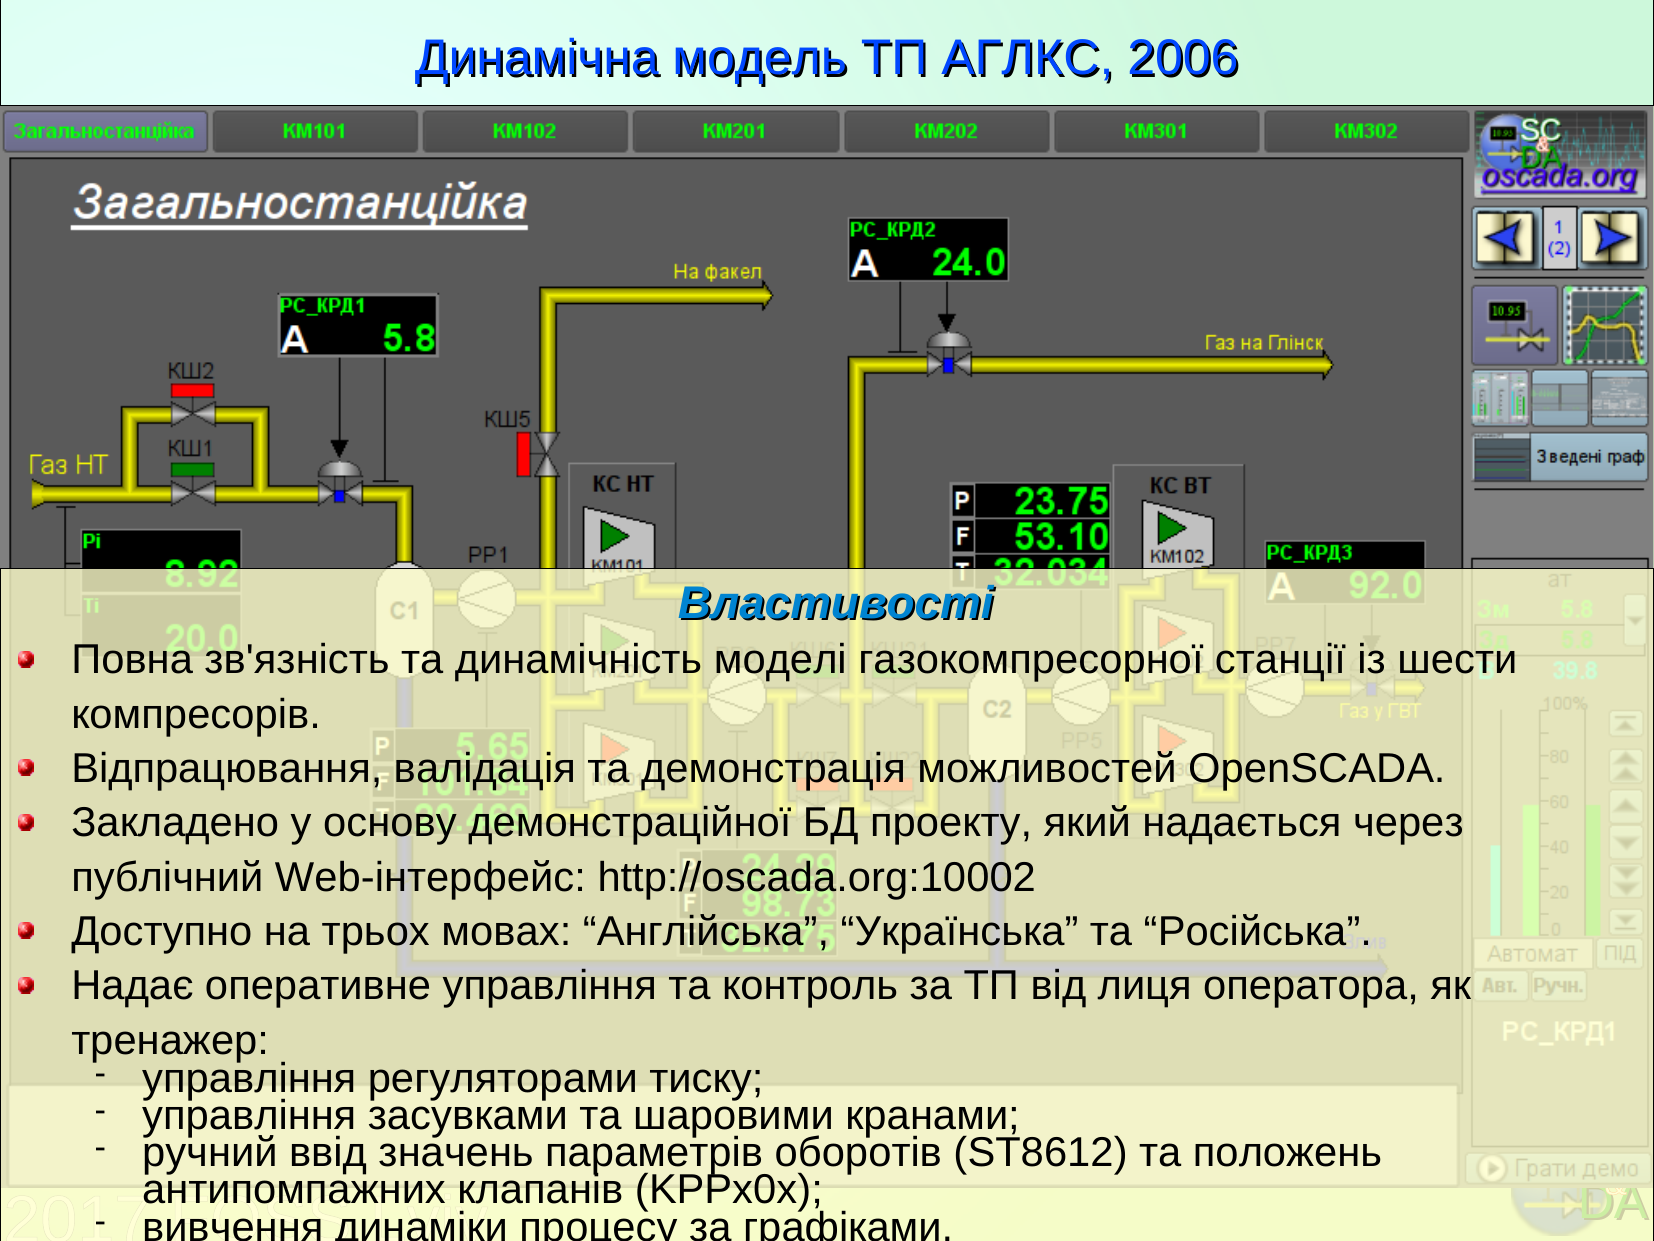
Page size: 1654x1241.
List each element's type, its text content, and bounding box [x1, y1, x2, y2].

list Властивості Повна зв'язність та динамічність моделі газокомпресорної станції із шести компресорів. Відпрацювання, валідація та демонстрація можливостей OpenSCADA. Закладено у основу демонстраційної БД проекту, який надається через публічний Web-інтерфейс: http://oscada.org:10002 Доступно на трьох мовах: “Англійська”, “Українська” та “Російська”. Надає оперативне управління та контроль за ТП від лиця оператора, як тренажер: управління регуляторами тиску; управління засувками та шаровими кранами; ручний ввід значень параметрів оборотів (ST8612) та положень антипомпажних клапанів (KPPx0x); вивчення динаміки процесу за графіками. [0, 568, 1654, 1240]
picture [0, 106, 1654, 568]
title Динамічна модель ТП АГЛКС, 2006 [0, 0, 1654, 106]
